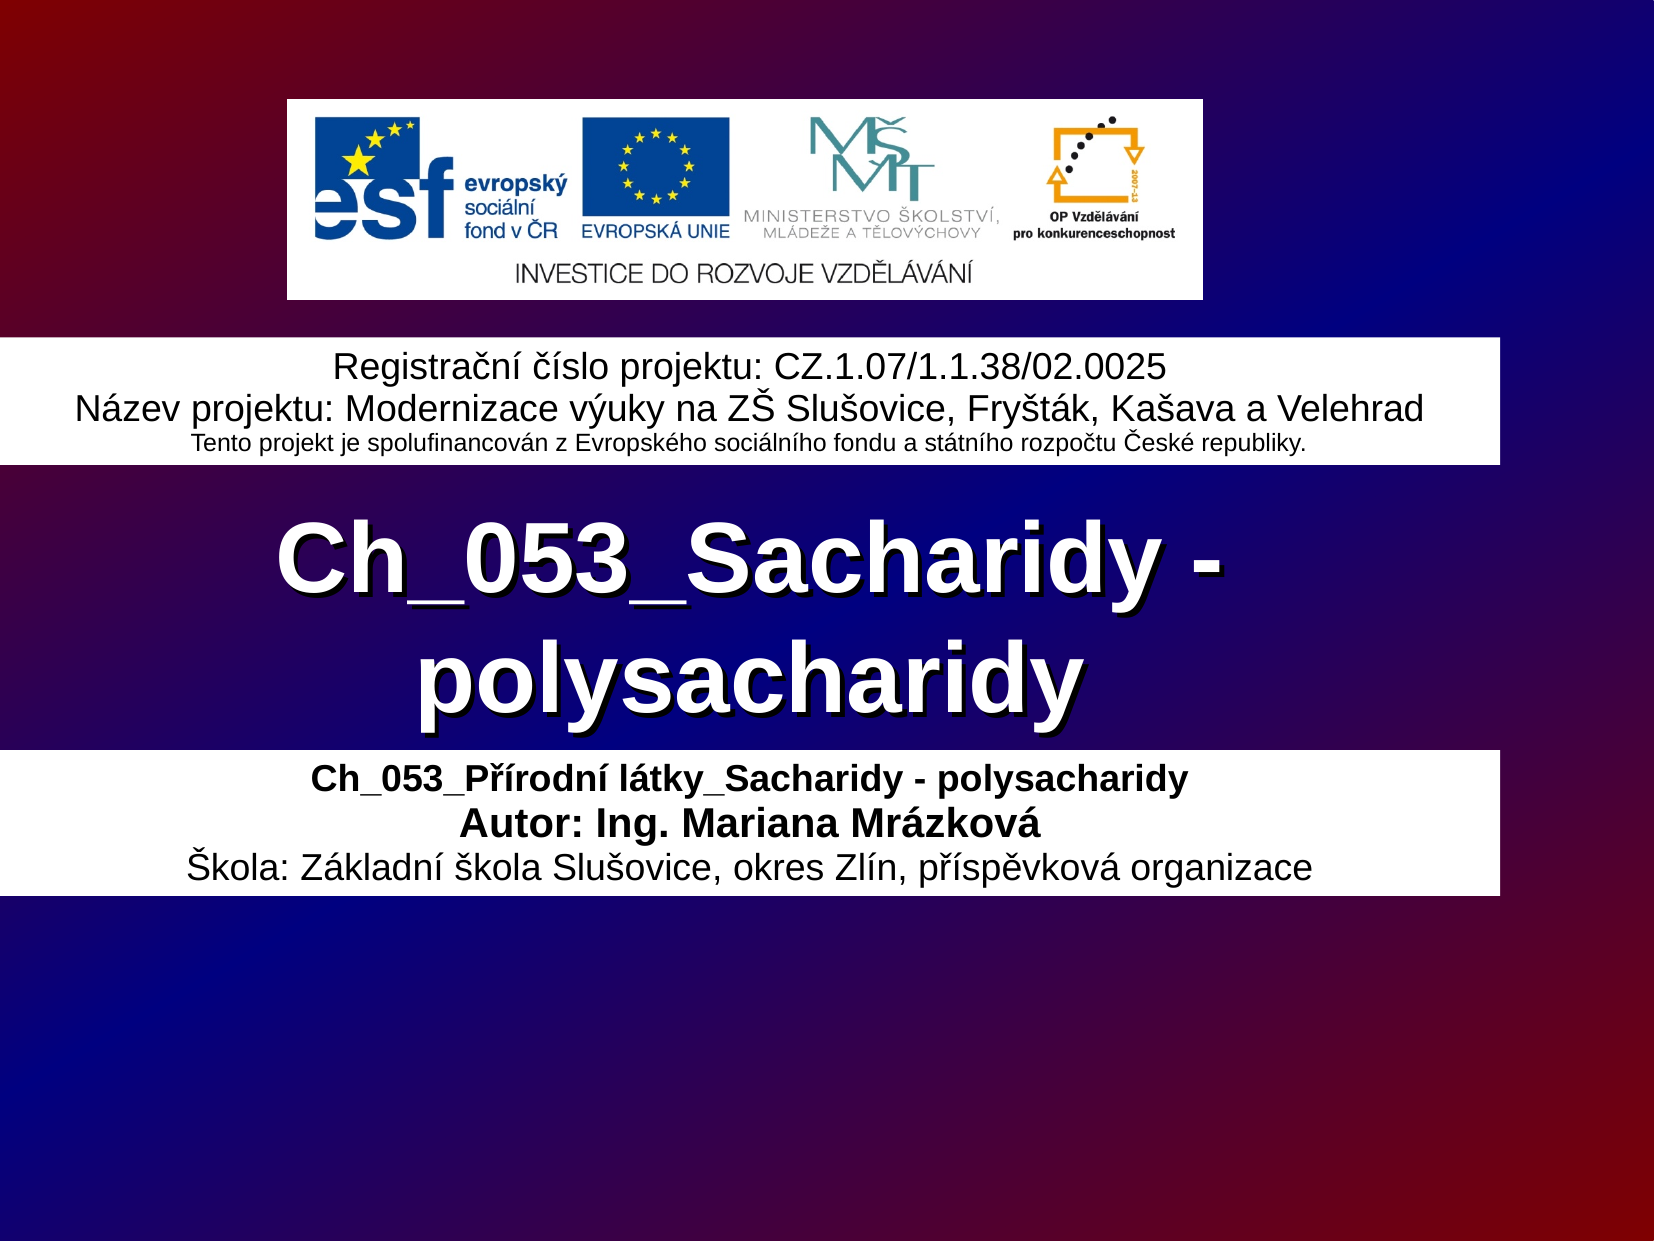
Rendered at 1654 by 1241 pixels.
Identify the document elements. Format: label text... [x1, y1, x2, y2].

picture [287, 99, 1203, 300]
title Ch_053_Sacharidy - polysacharidy [112, 484, 1388, 741]
text_box Ch_053_Přírodní látky_Sacharidy - polysacharidy Autor: Ing. Mariana Mrázková Škola: Základní škola Slušovice, okres Zlín, příspěvková organizace [0, 750, 1501, 896]
text_box Registrační číslo projektu: CZ.1.07/1.1.38/02.0025 Název projektu: Modernizace výuky na ZŠ Slušovice, Fryšták, Kašava a Velehrad Tento projekt je spolufinancován z Evropského sociálního fondu a státního rozpočtu České republiky. [0, 337, 1501, 465]
